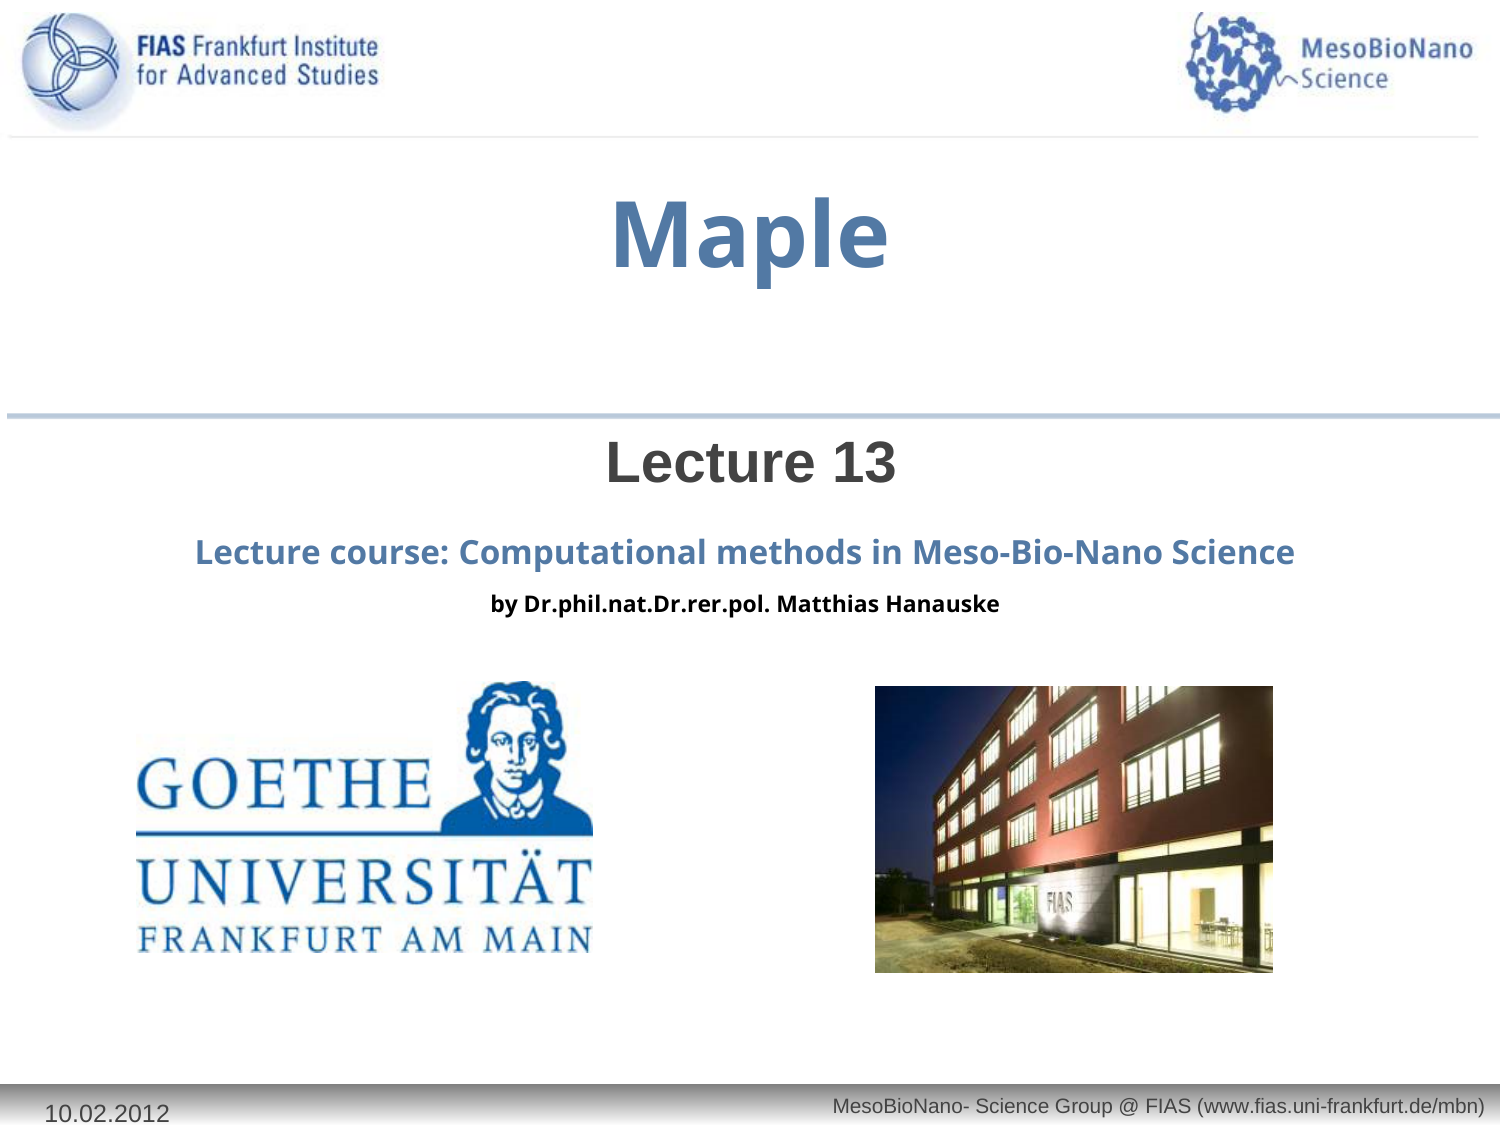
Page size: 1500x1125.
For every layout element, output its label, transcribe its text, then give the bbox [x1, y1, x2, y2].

picture [875, 686, 1273, 973]
picture [0, 12, 1500, 141]
text_box Lecture course: Computational methods in Meso-Bio-Nano Science by Dr.phil.nat.Dr.rer.pol. Matthias Hanauske [0, 523, 1500, 584]
picture [136, 681, 593, 953]
text_box Maple [0, 168, 1500, 414]
text_box Lecture 13 [0, 417, 1500, 523]
text_box 10.02.2012 [29, 1089, 380, 1125]
